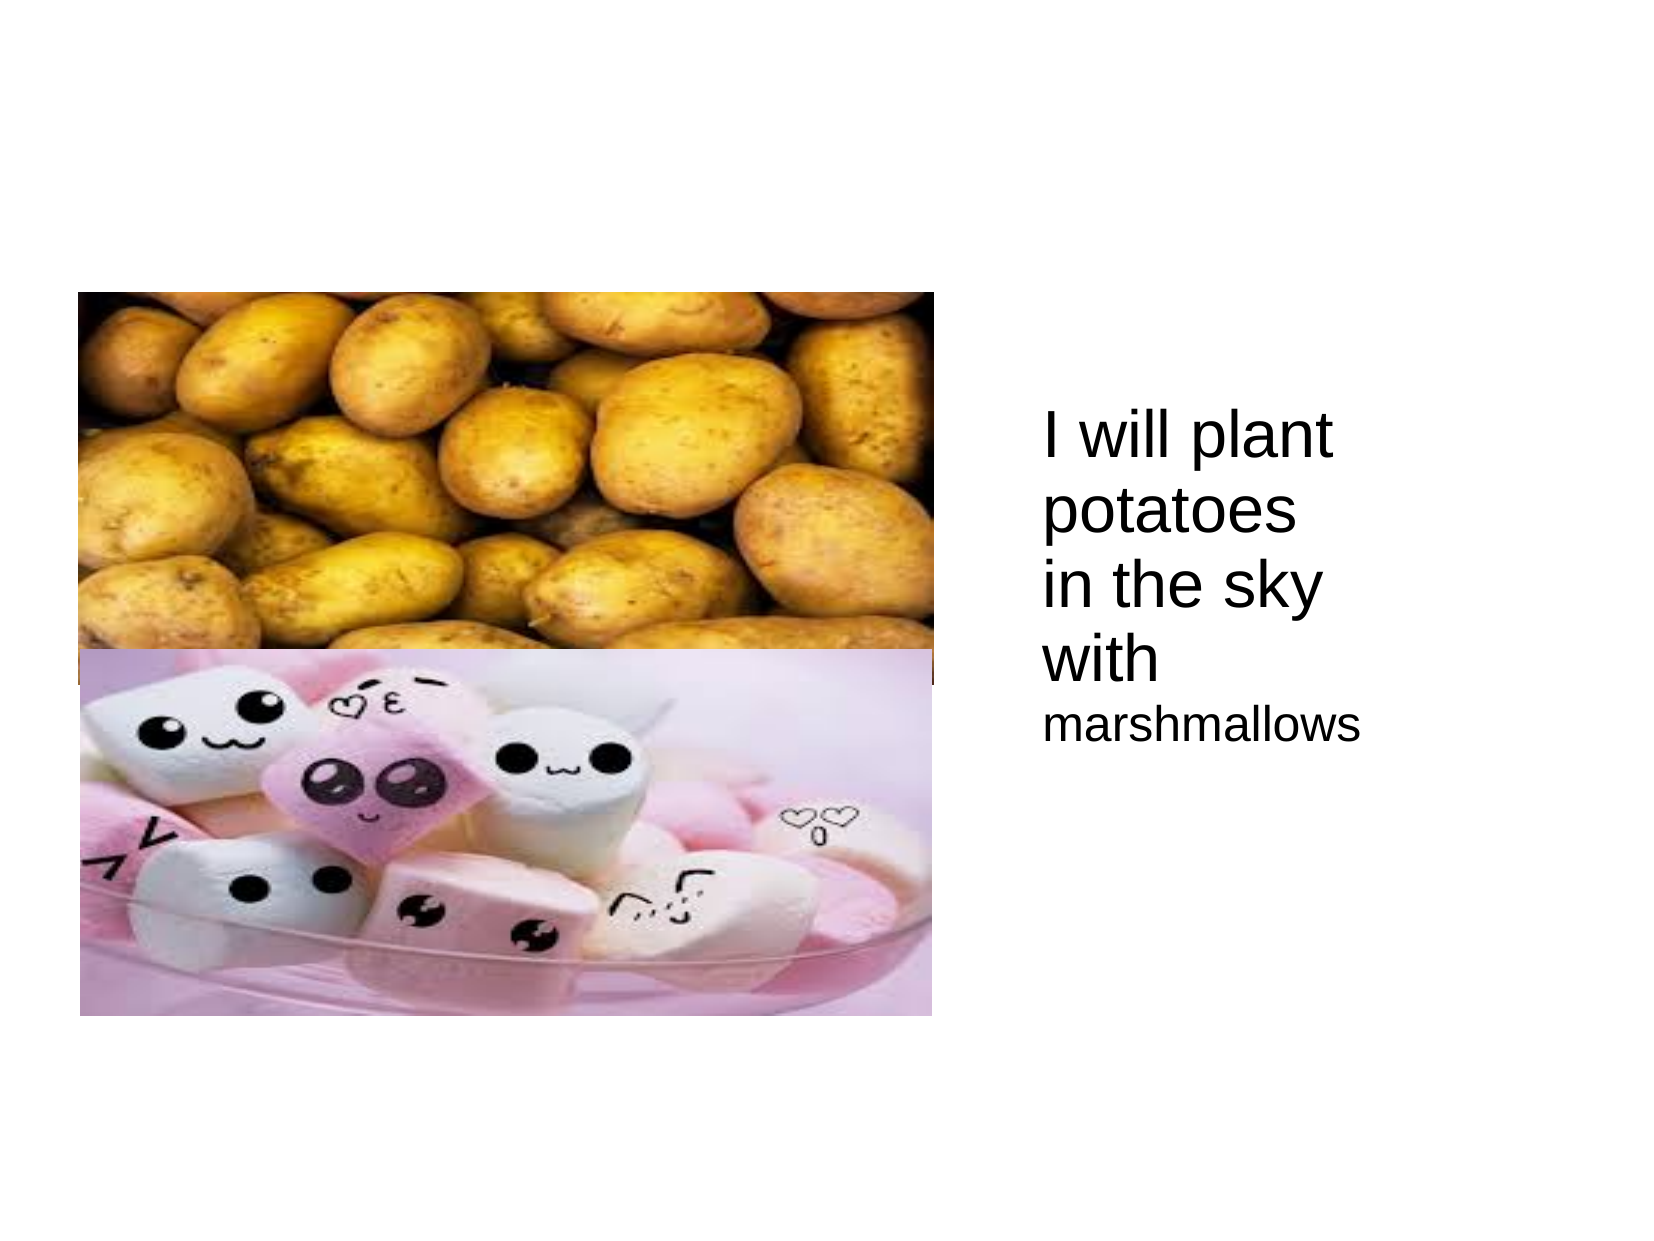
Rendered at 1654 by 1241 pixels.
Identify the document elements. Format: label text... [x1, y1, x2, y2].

text_box I will plant potatoes in the sky with marshmallows [1027, 389, 1382, 760]
picture [78, 292, 934, 1016]
